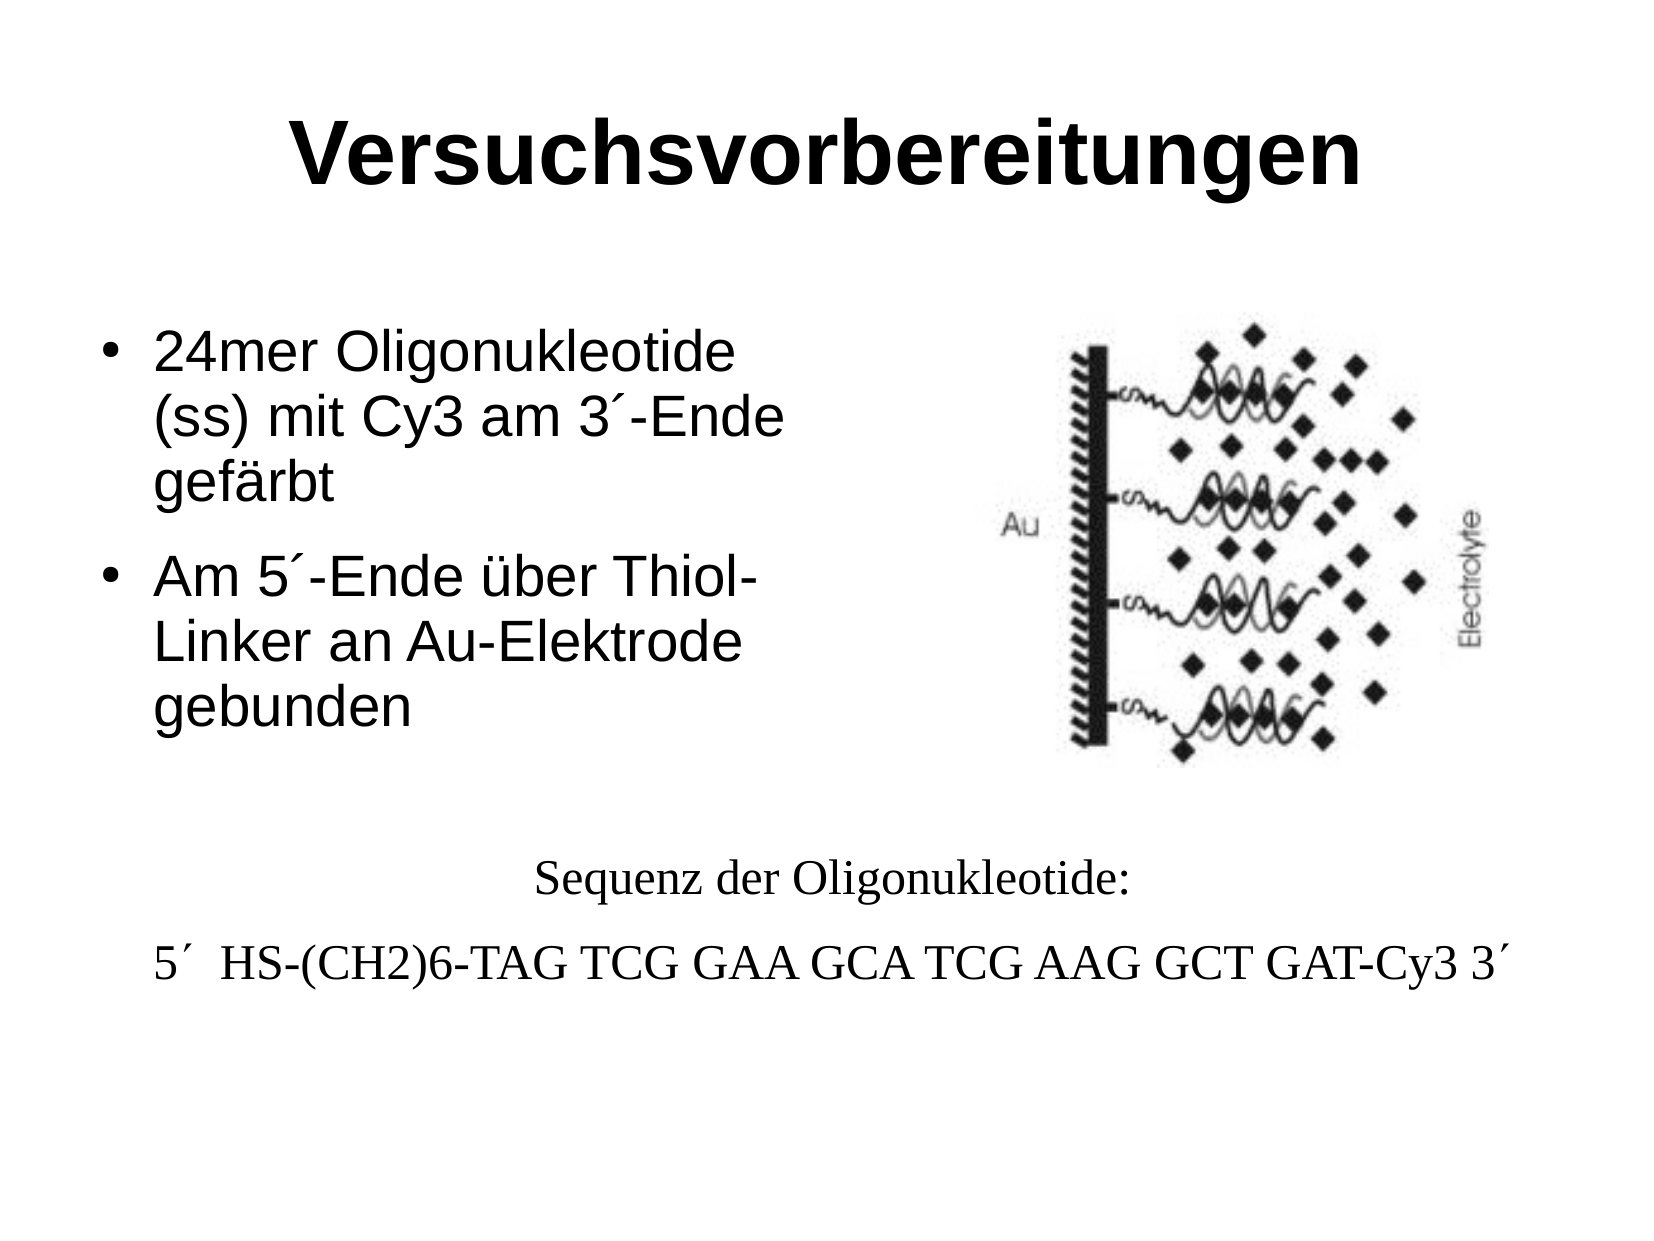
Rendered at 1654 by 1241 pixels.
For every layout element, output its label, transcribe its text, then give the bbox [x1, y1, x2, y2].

list Sequenz der Oligonukleotide: 5¢ HS-(CH2)6-TAG TCG GAA GCA TCG AAG GCT GAT-Cy3 3¢ [82, 849, 1583, 1241]
title Versuchsvorbereitungen [82, 49, 1571, 257]
picture [956, 271, 1489, 768]
list 24mer Oligonukleotide (ss) mit Cy3 am 3´-Ende gefärbt Am 5´-Ende über Thiol-Linker an Au-Elektrode gebunden [82, 318, 809, 832]
